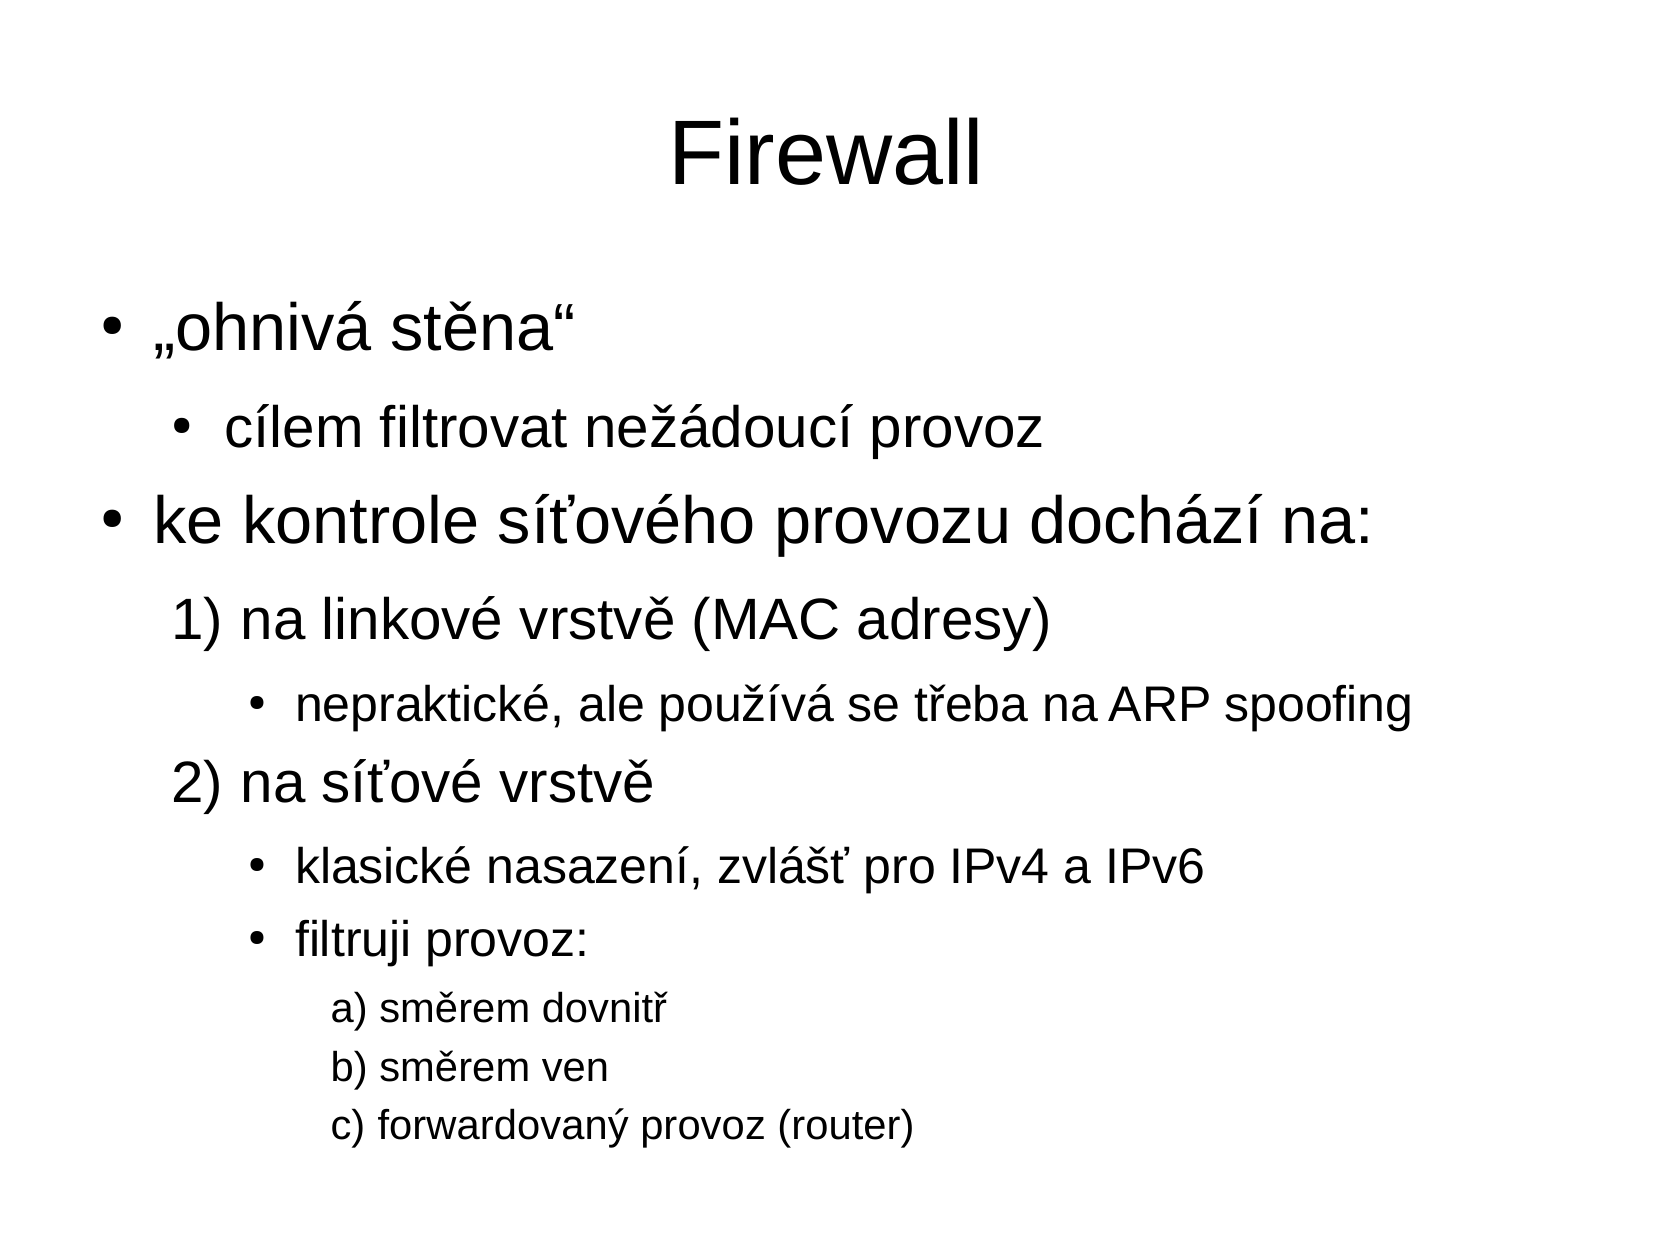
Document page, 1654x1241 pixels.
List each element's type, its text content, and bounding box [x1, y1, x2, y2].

list „ohnivá stěna“ cílem filtrovat nežádoucí provoz ke kontrole síťového provozu dochází na: na linkové vrstvě (MAC adresy) nepraktické, ale používá se třeba na ARP spoofing na síťové vrstvě klasické nasazení, zvlášť pro IPv4 a IPv6 filtruji provoz: směrem dovnitř směrem ven forwardovaný provoz (router) [82, 290, 1571, 1211]
title Firewall [82, 56, 1571, 250]
